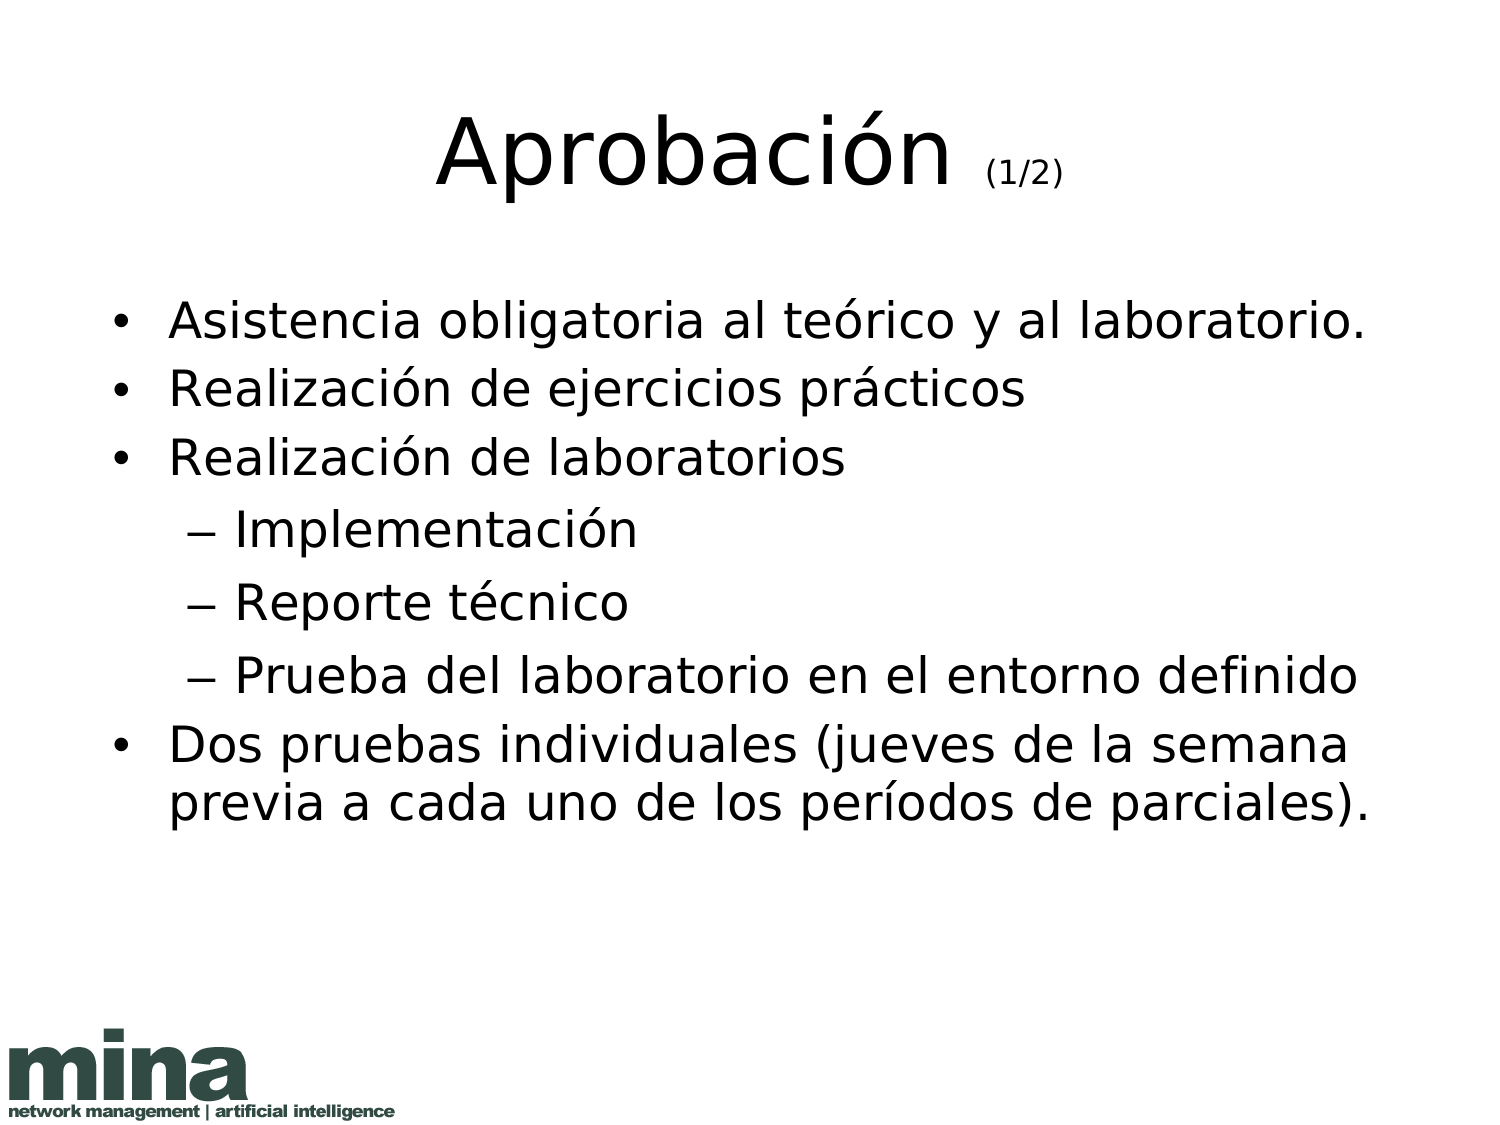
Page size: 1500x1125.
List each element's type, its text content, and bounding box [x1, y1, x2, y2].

title Aprobación (1/2) [112, 58, 1388, 247]
list Asistencia obligatoria al teórico y al laboratorio. Realización de ejercicios prácticos Realización de laboratorios Implementación Reporte técnico Prueba del laboratorio en el entorno definido Dos pruebas individuales (jueves de la semana previa a cada uno de los períodos de parciales). [112, 291, 1388, 901]
picture [0, 1022, 402, 1125]
